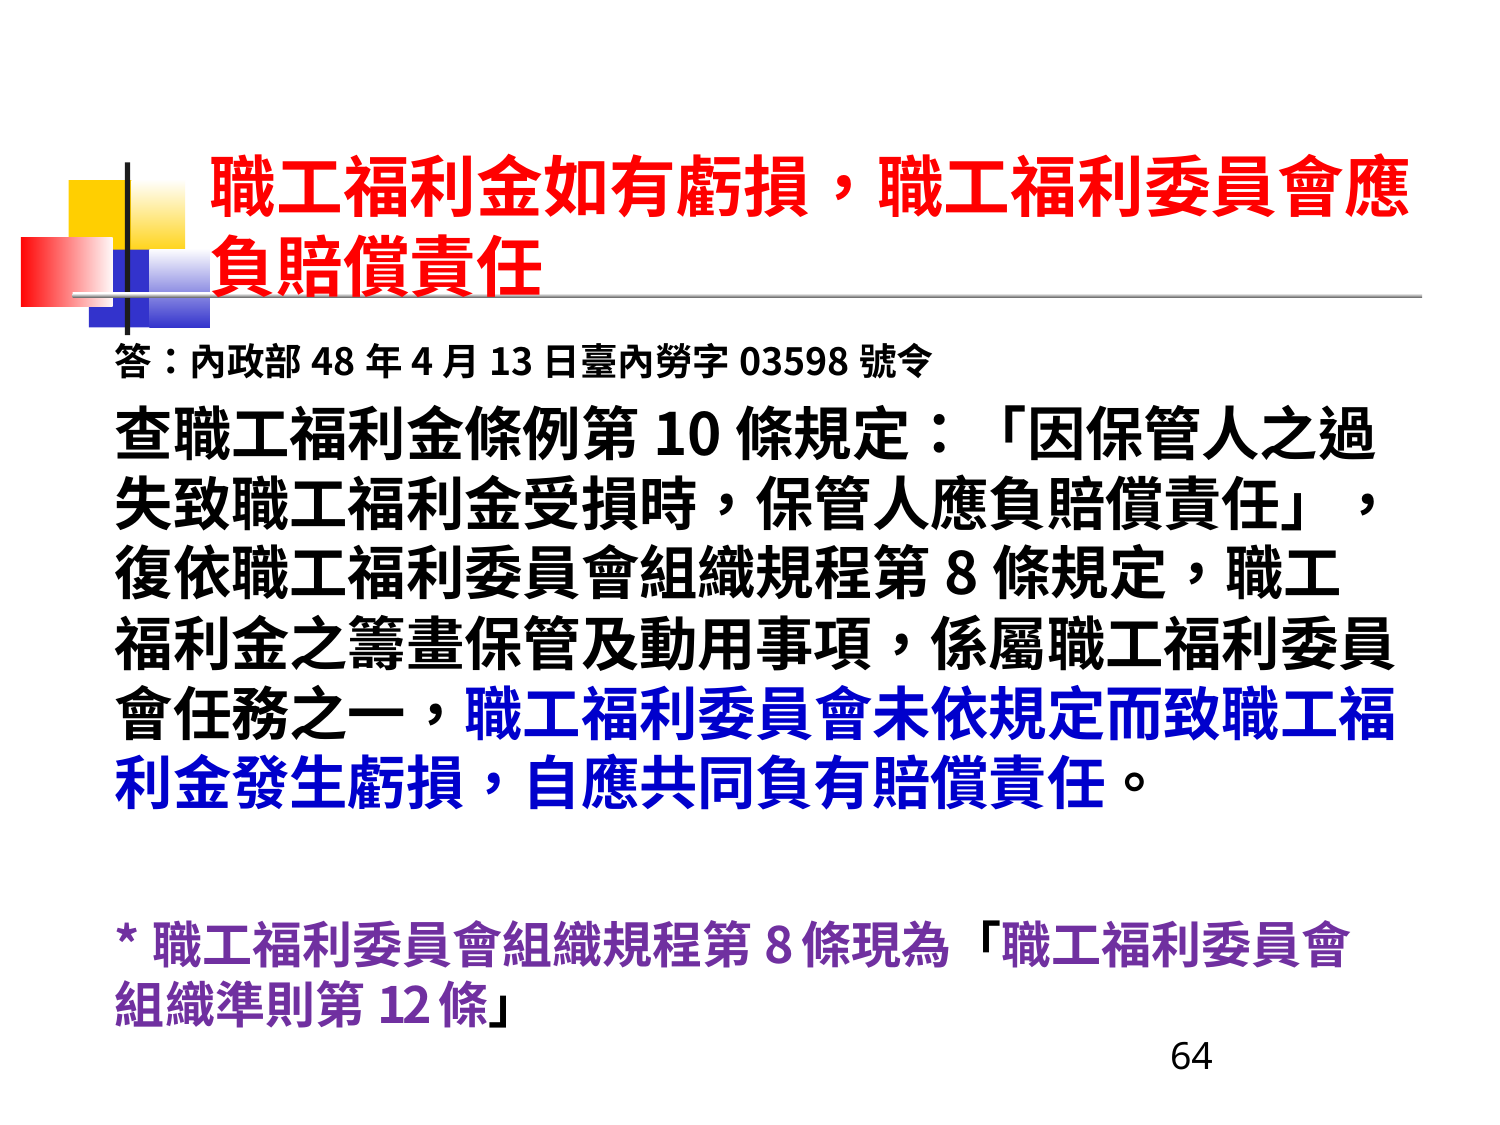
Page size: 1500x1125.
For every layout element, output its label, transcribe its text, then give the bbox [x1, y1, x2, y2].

title 職工福利金如有虧損，職工福利委員會應負賠償責任 [194, 137, 1474, 378]
list 答：內政部48年4月13日臺內勞字03598號令 查職工福利金條例第10條規定：「因保管人之過失致職工福利金受損時，保管人應負賠償責任」，復依職工福利委員會組織規程第8條規定，職工福利金之籌畫保管及動用事項，係屬職工福利委員會任務之一，職工福利委員會未依規定而致職工福利金發生虧損，自應共同負有賠償責任。 *職工福利委員會組織規程第8條現為「職工福利委員會組織準則第12條」 [100, 331, 1412, 1006]
slide_number <編號> [1155, 1024, 1468, 1100]
